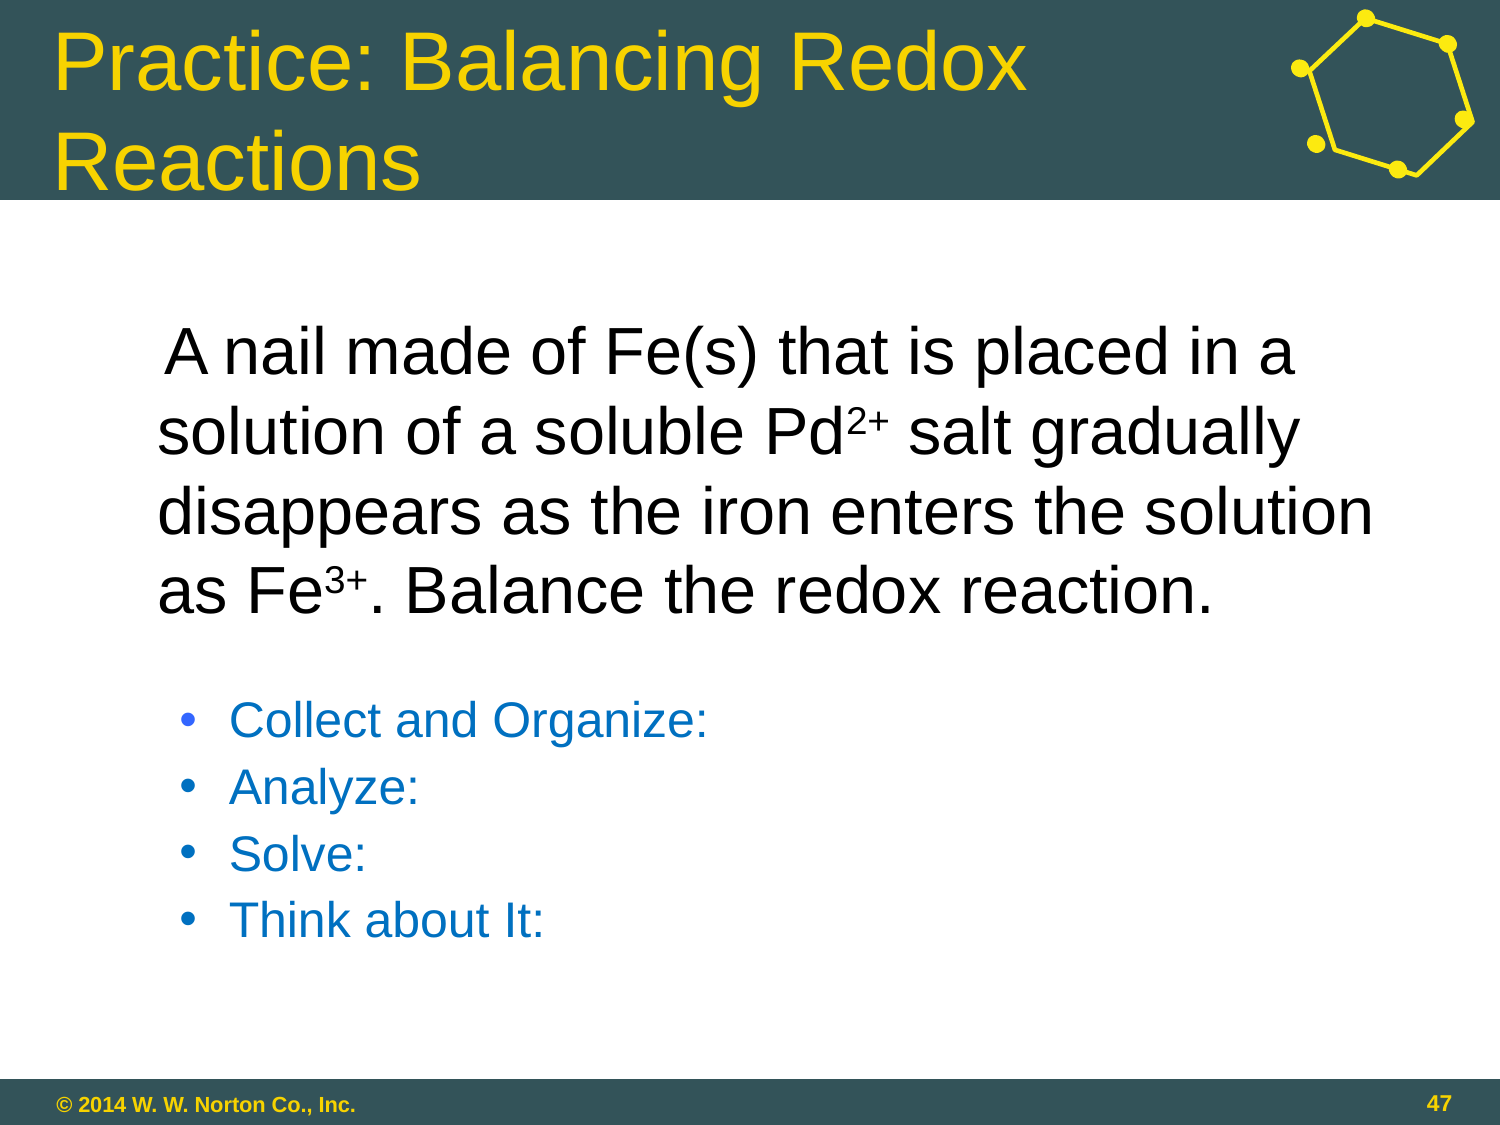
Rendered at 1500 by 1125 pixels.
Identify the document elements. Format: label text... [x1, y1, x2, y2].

slide_number <number> [1408, 1085, 1468, 1120]
title Practice: Balancing Redox Reactions [37, 19, 1118, 195]
text_box Collect and Organize: Analyze: Solve: Think about It: [125, 687, 932, 956]
list A nail made of Fe(s) that is placed in a solution of a soluble Pd2+ salt gradually disappears as the iron enters the solution as Fe3+. Balance the redox reaction. [112, 299, 1400, 625]
